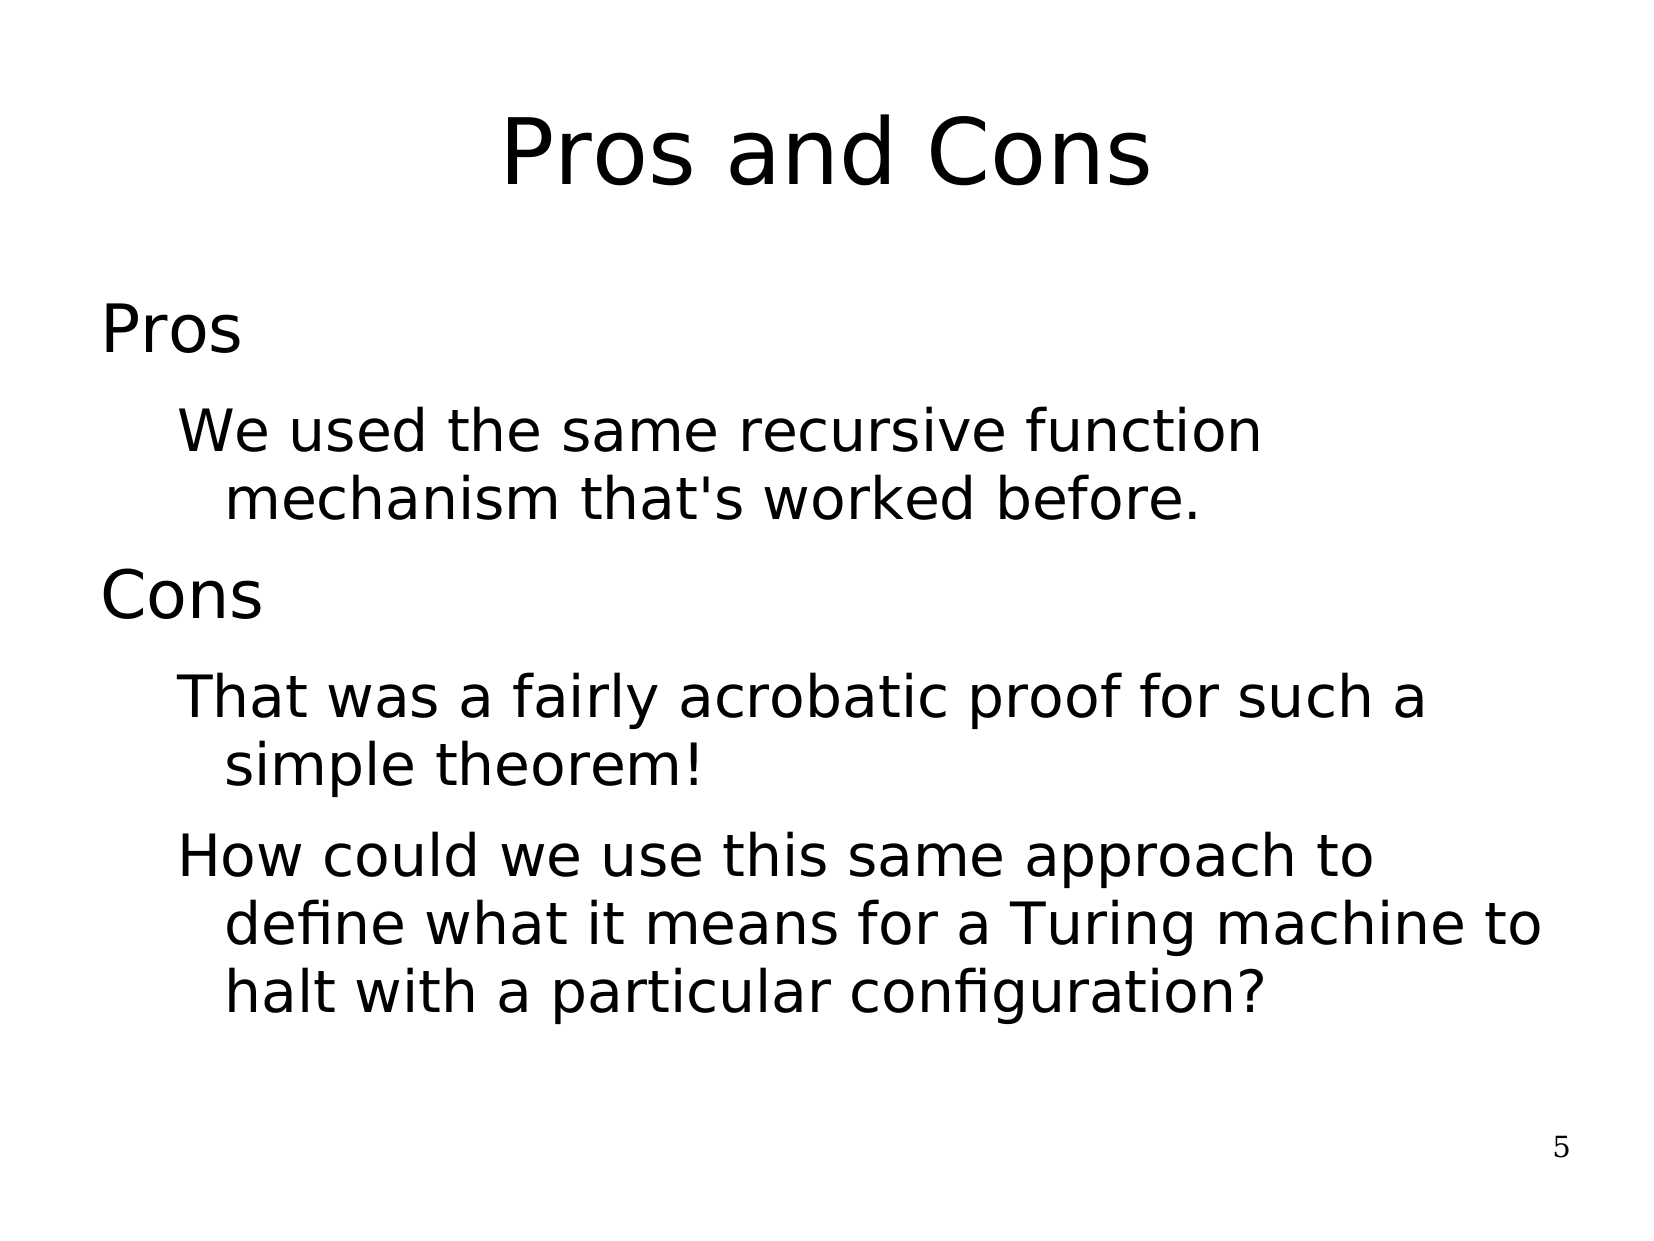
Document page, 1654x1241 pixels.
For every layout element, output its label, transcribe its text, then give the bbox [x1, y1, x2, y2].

title Pros and Cons [82, 49, 1571, 257]
list Pros We used the same recursive function mechanism that's worked before. Cons That was a fairly acrobatic proof for such a simple theorem! How could we use this same approach to define what it means for a Turing machine to halt with a particular configuration? [82, 290, 1571, 1109]
